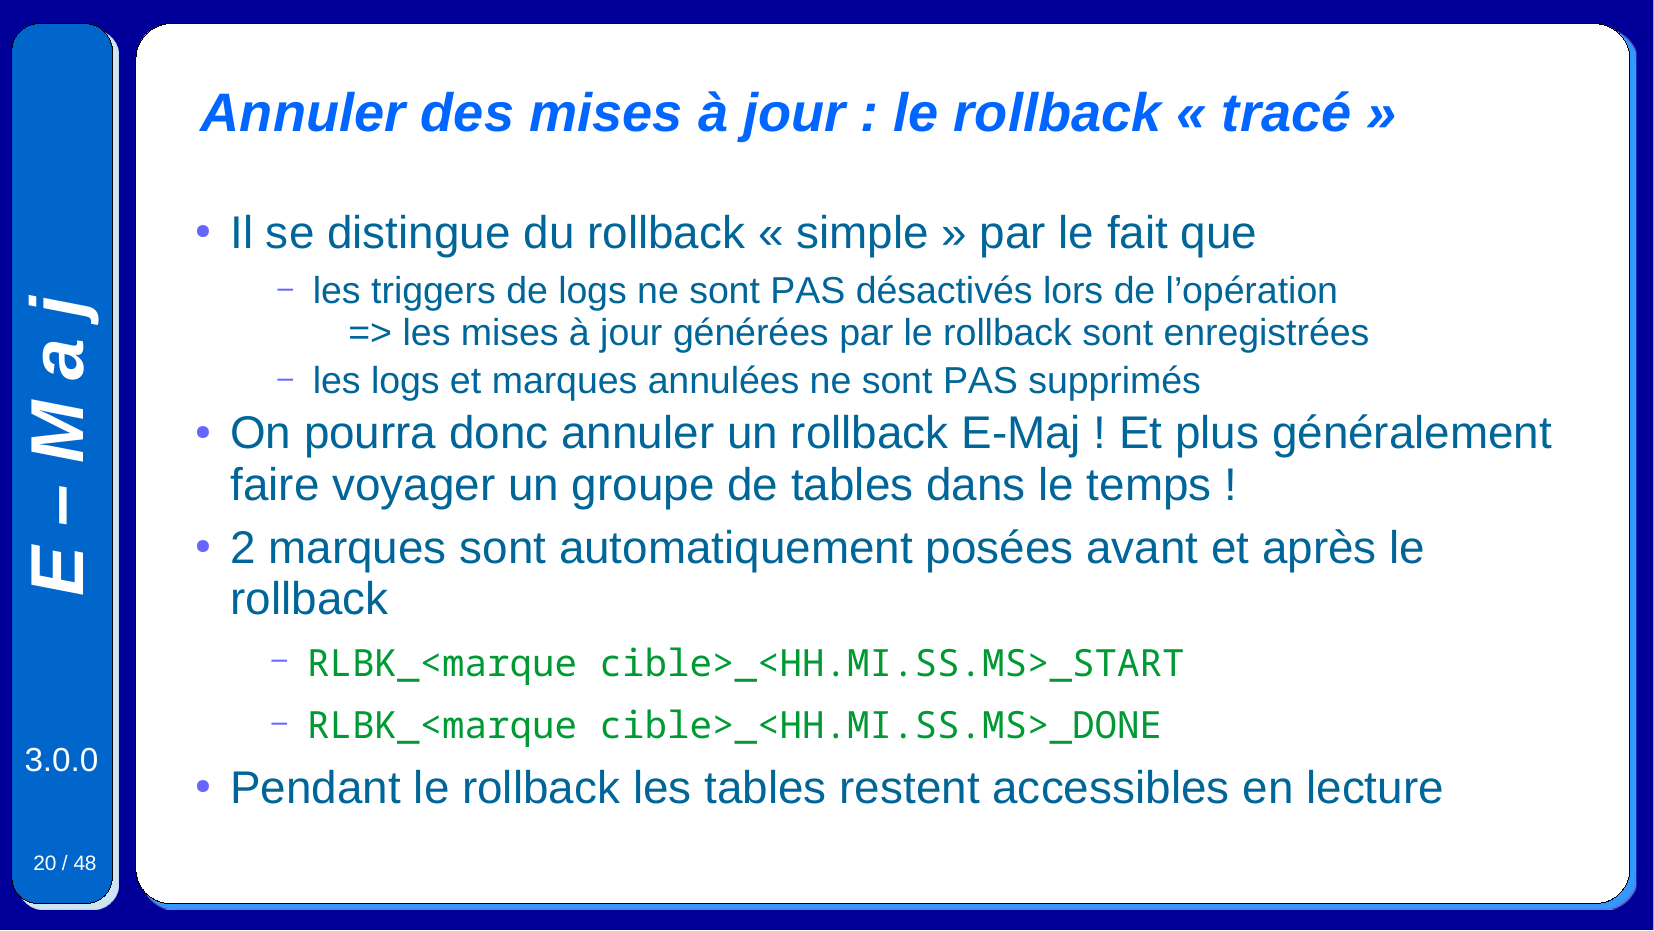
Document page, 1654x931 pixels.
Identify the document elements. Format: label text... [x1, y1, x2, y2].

list Il se distingue du rollback « simple » par le fait que les triggers de logs ne sont PAS désactivés lors de l’opération => les mises à jour générées par le rollback sont enregistrées les logs et marques annulées ne sont PAS supprimés On pourra donc annuler un rollback E-Maj ! Et plus généralement faire voyager un groupe de tables dans le temps ! 2 marques sont automatiquement posées avant et après le rollback RLBK_<marque cible>_<HH.MI.SS.MS>_START RLBK_<marque cible>_<HH.MI.SS.MS>_DONE Pendant le rollback les tables restent accessibles en lecture [177, 206, 1587, 827]
title Annuler des mises à jour : le rollback « tracé » [200, 34, 1575, 191]
